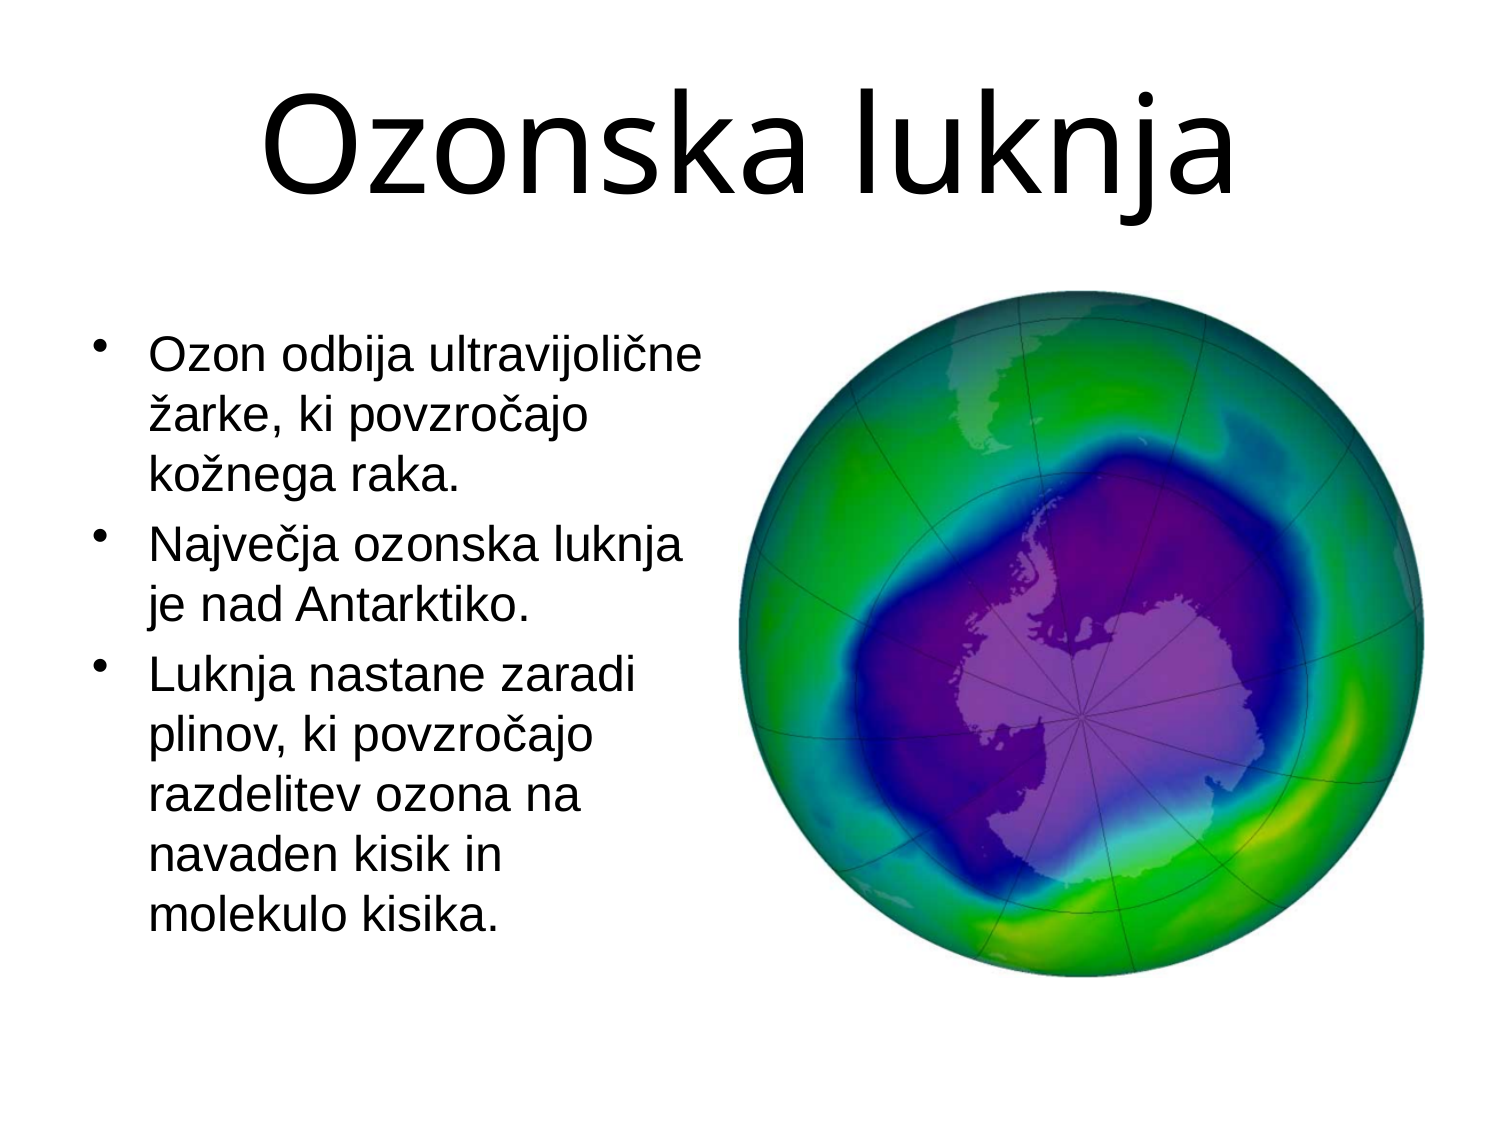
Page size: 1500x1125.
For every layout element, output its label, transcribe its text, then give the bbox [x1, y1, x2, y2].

title Ozonska luknja [75, 45, 1425, 233]
picture [738, 290, 1425, 978]
list Ozon odbija ultravijolične žarke, ki povzročajo kožnega raka. Največja ozonska luknja je nad Antarktiko. Luknja nastane zaradi plinov, ki povzročajo razdelitev ozona na navaden kisik in molekulo kisika. [76, 314, 729, 1029]
